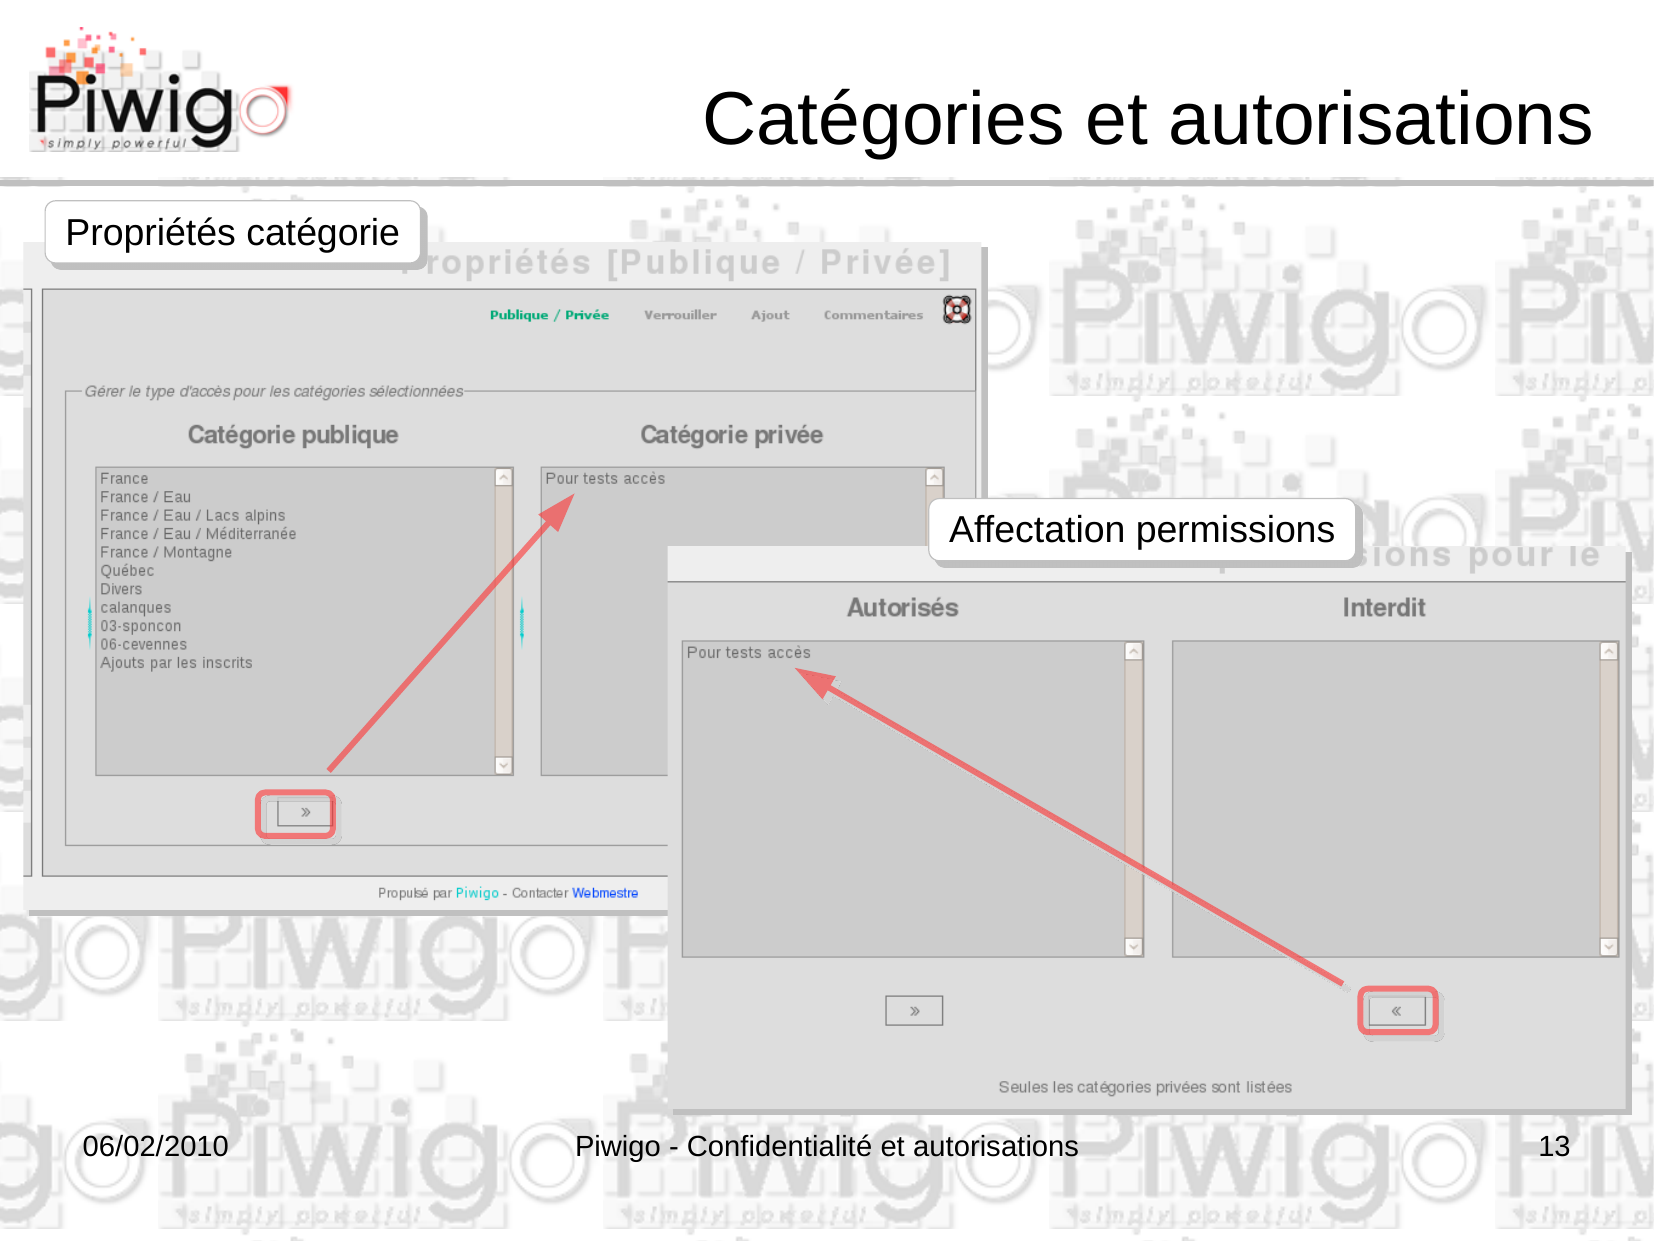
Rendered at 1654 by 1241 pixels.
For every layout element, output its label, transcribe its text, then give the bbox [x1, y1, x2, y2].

text_box [257, 792, 333, 836]
text_box Affectation permissions [928, 498, 1356, 561]
text_box Propriétés catégorie [45, 200, 421, 263]
text_box [1360, 988, 1436, 1033]
picture [0, 0, 1654, 180]
picture [0, 186, 1654, 1241]
title Catégories et autorisations [295, 66, 1595, 170]
